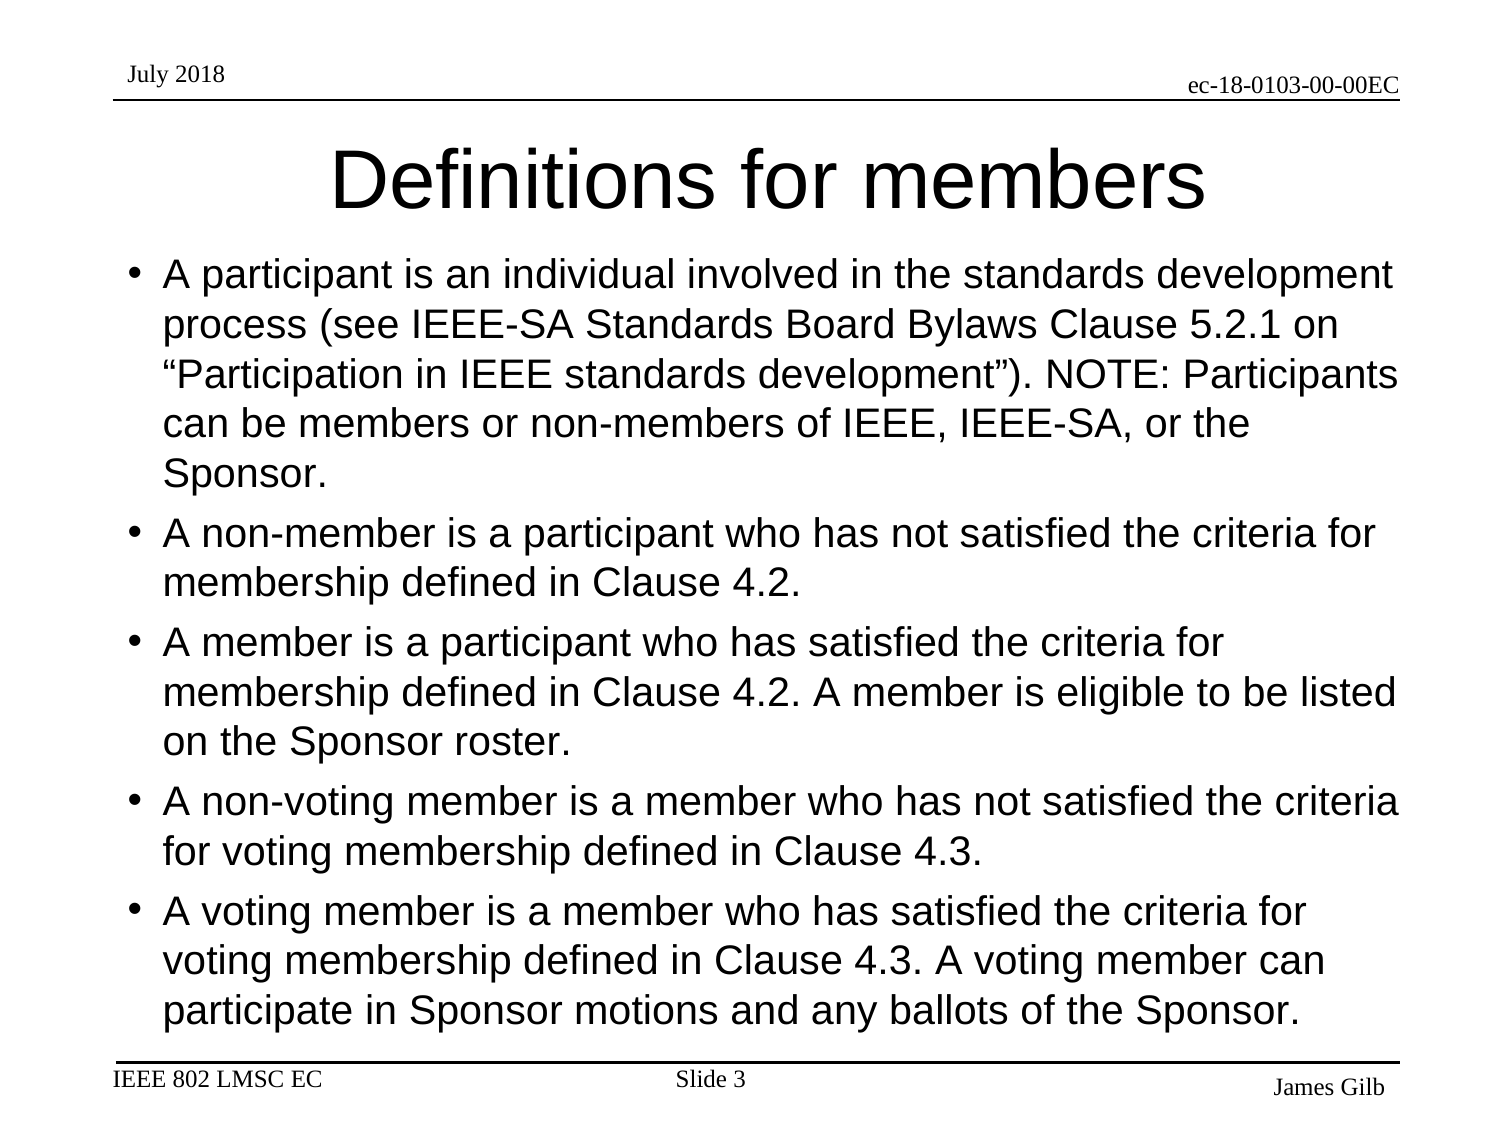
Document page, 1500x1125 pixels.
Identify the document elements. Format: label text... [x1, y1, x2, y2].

list A participant is an individual involved in the standards development process (see IEEE-SA Standards Board Bylaws Clause 5.2.1 on “Participation in IEEE standards development”). NOTE: Participants can be members or non-members of IEEE, IEEE-SA, or the Sponsor. A non-member is a participant who has not satisfied the criteria for membership defined in Clause 4.2. A member is a participant who has satisfied the criteria for membership defined in Clause 4.2. A member is eligible to be listed on the Sponsor roster. A non-voting member is a member who has not satisfied the criteria for voting membership defined in Clause 4.3. A voting member is a member who has satisfied the criteria for voting membership defined in Clause 4.3. A voting member can participate in Sponsor motions and any ballots of the Sponsor. [112, 239, 1426, 1051]
title Definitions for members [112, 112, 1426, 238]
